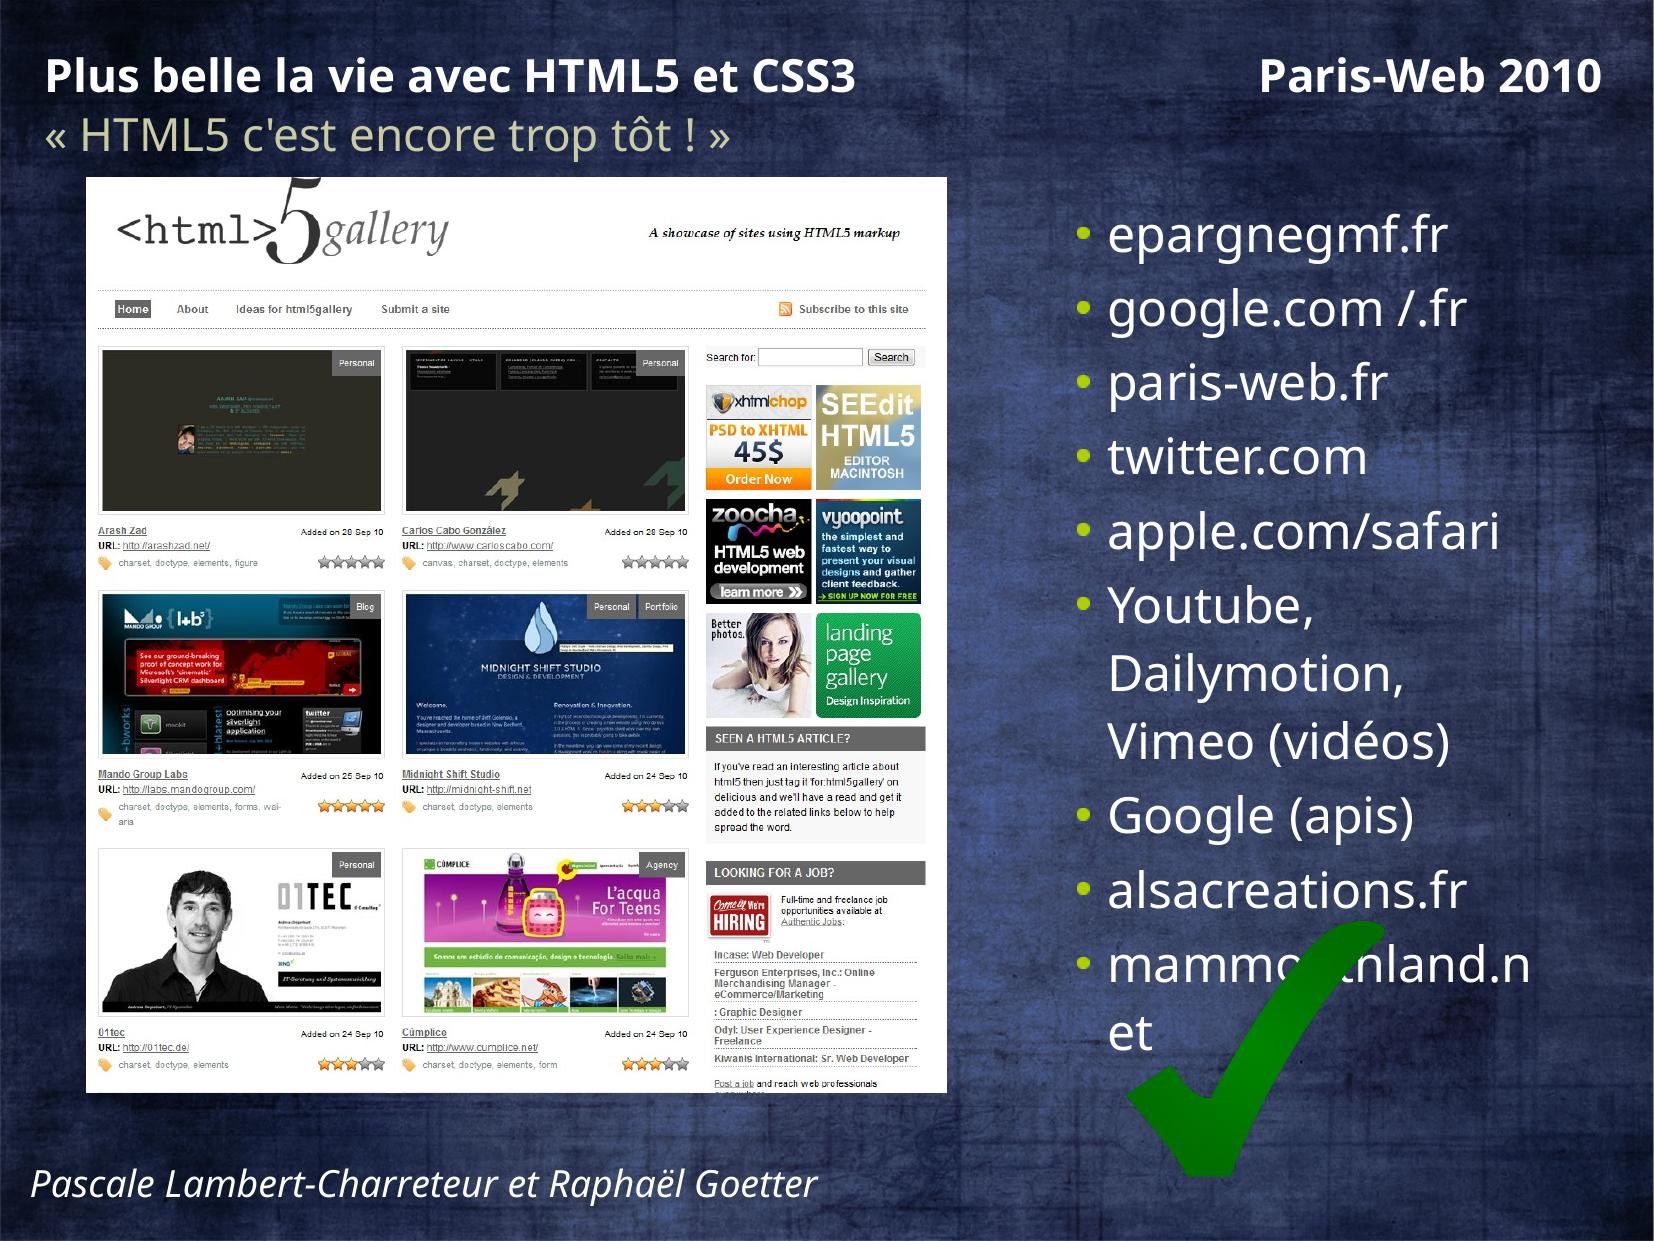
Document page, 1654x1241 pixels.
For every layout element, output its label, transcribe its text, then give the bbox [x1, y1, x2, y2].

text_box Plus belle la vie avec HTML5 et CSS3 [29, 29, 1063, 88]
text_box Pascale Lambert-Charreteur et Raphaël Goetter [29, 1157, 1329, 1201]
text_box epargnegmf.fr google.com /.fr paris-web.fr twitter.com apple.com/safari Youtube, Dailymotion, Vimeo (vidéos) Google (apis) alsacreations.fr mammouthland.net [1062, 191, 1565, 975]
text_box « HTML5 c'est encore trop tôt ! » [29, 88, 1447, 156]
picture [0, 0, 1654, 1241]
